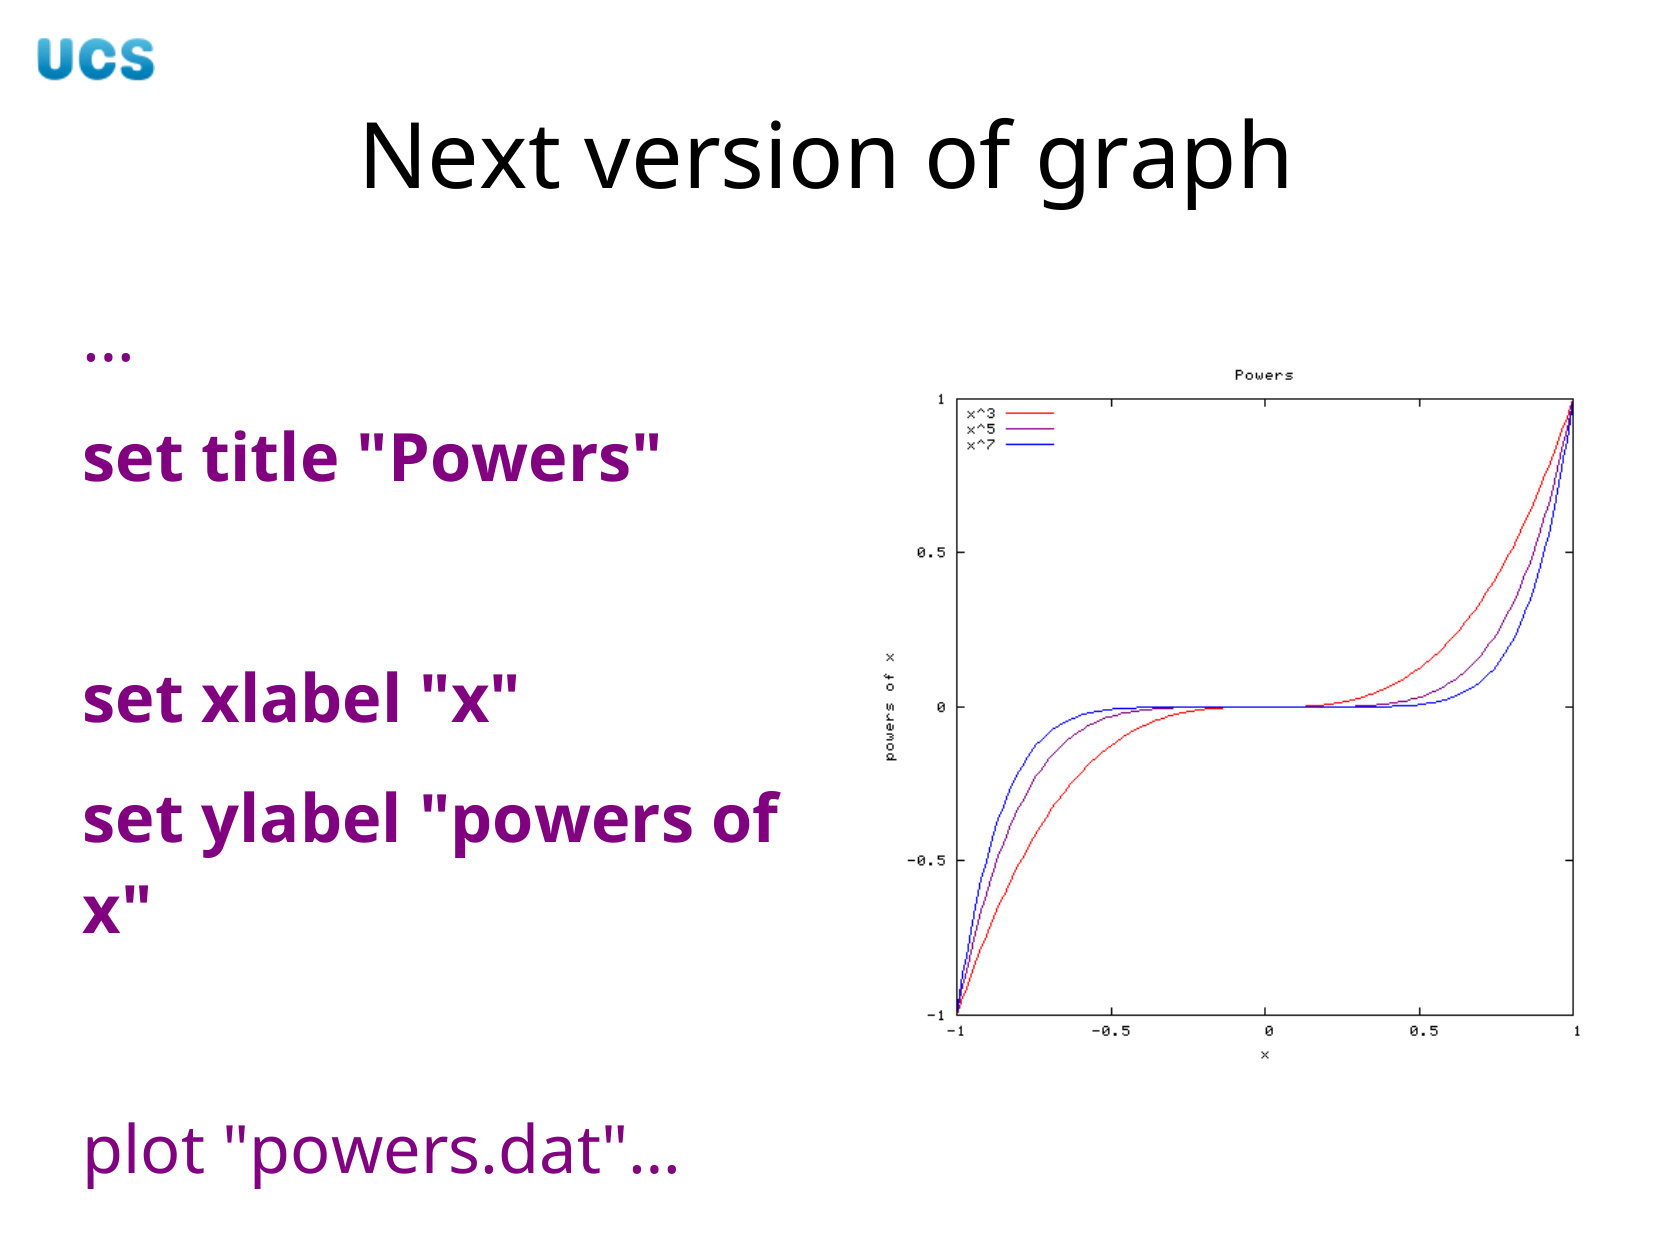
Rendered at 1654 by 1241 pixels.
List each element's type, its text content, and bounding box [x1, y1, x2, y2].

picture [874, 336, 1601, 1063]
picture [37, 37, 155, 82]
list … set title "Powers" set xlabel "x" set ylabel "powers of x" plot "powers.dat"… [82, 290, 863, 1109]
title Next version of graph [82, 49, 1571, 257]
